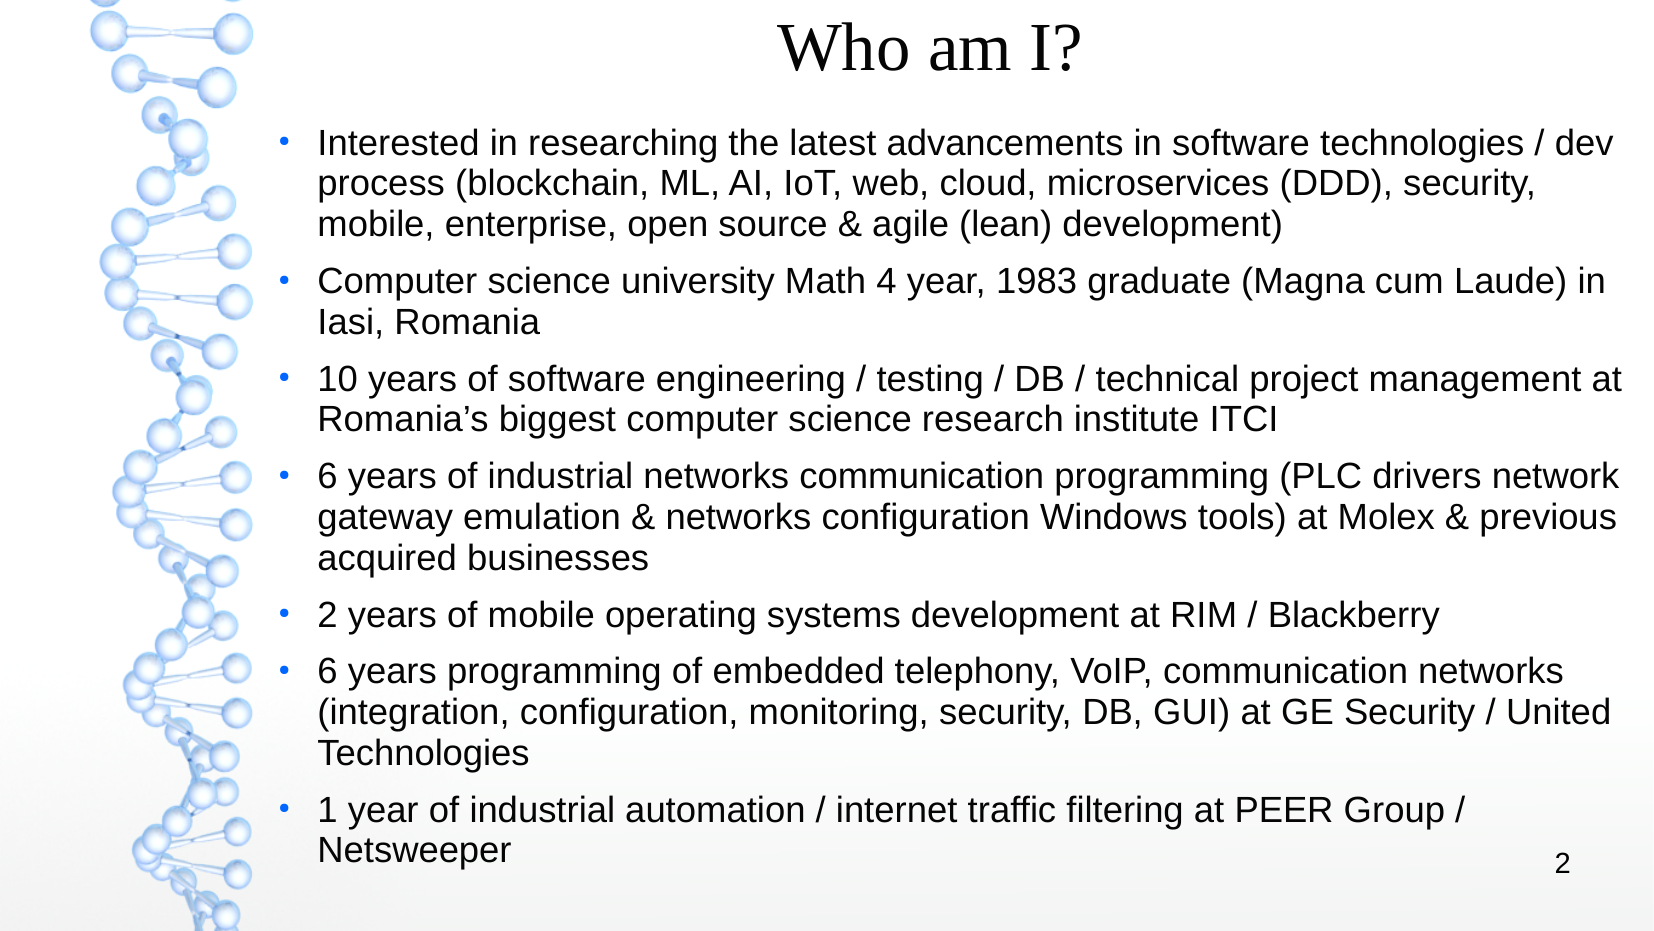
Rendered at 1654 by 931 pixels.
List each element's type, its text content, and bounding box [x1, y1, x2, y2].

title Who am I? [265, 0, 1595, 95]
list Interested in researching the latest advancements in software technologies / dev process (blockchain, ML, AI, IoT, web, cloud, microservices (DDD), security, mobile, enterprise, open source & agile (lean) development) Computer science university Math 4 year, 1983 graduate (Magna cum Laude) in Iasi, Romania 10 years of software engineering / testing / DB / technical project management at Romania’s biggest computer science research institute ITCI 6 years of industrial networks communication programming (PLC drivers network gateway emulation & networks configuration Windows tools) at Molex & previous acquired businesses 2 years of mobile operating systems development at RIM / Blackberry 6 years programming of embedded telephony, VoIP, communication networks (integration, configuration, monitoring, security, DB, GUI) at GE Security / United Technologies 1 year of industrial automation / internet traffic filtering at PEER Group / Netsweeper [265, 122, 1654, 875]
picture [0, 0, 1654, 931]
